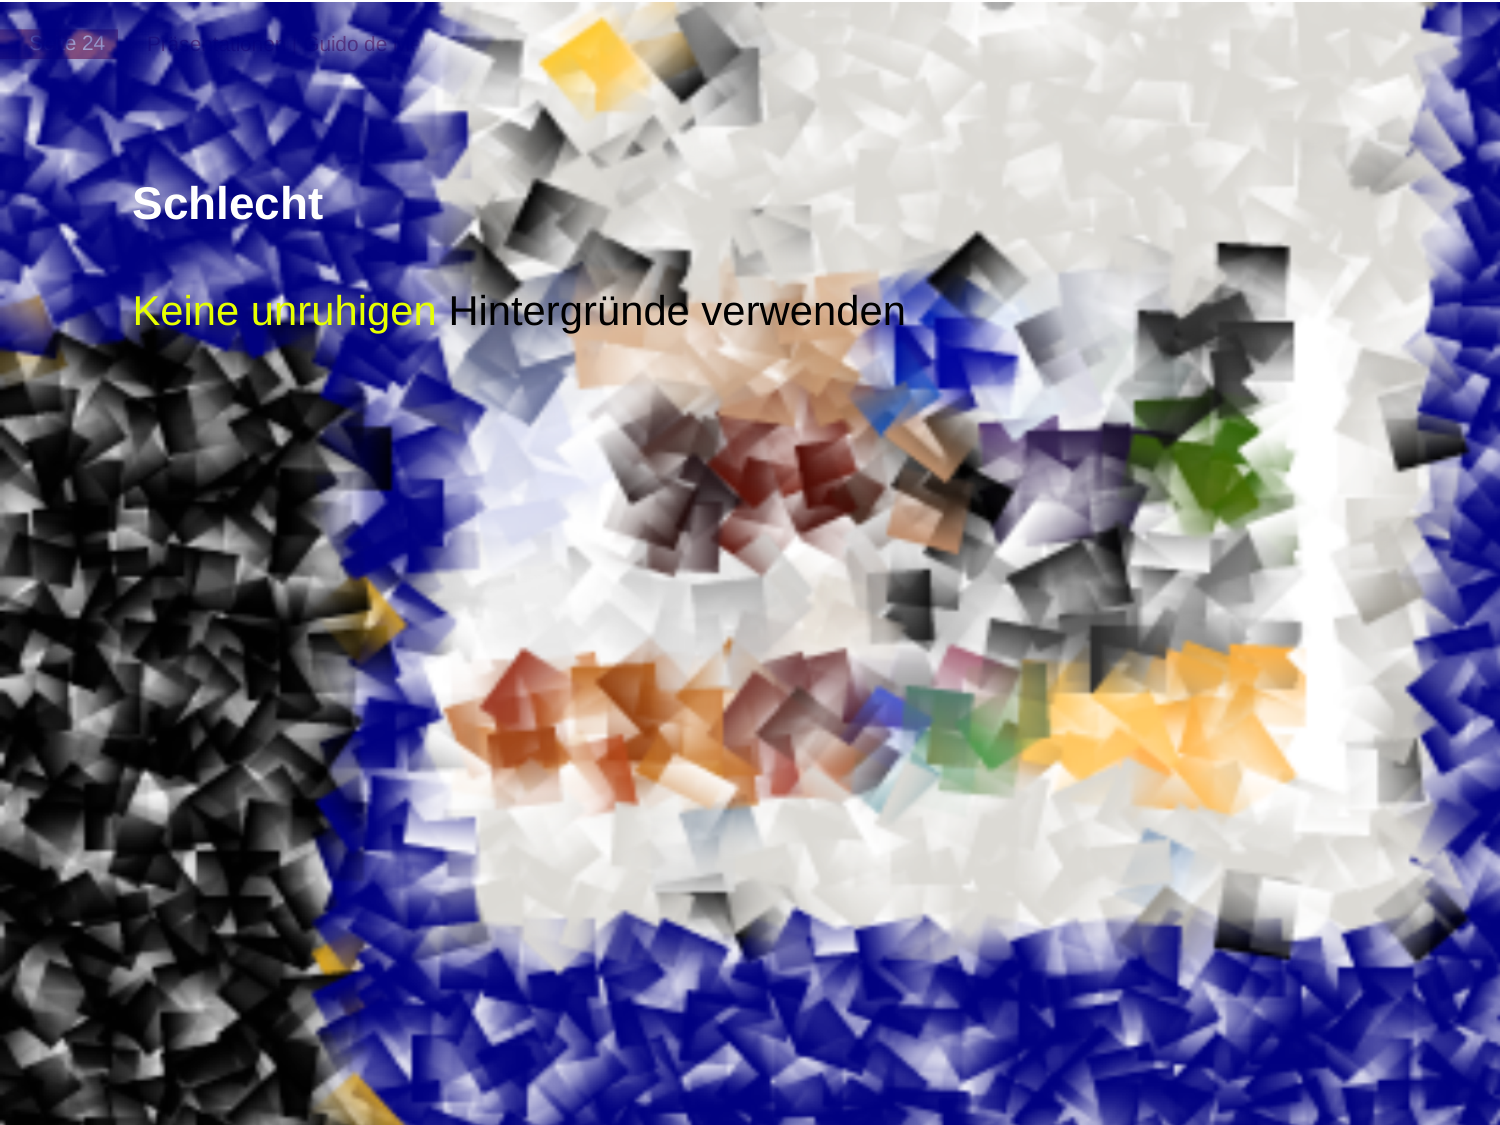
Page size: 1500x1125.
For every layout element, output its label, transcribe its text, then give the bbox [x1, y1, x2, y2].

picture [0, 2, 1500, 1125]
title Schlecht [132, 149, 1413, 258]
list Keine unruhigen Hintergründe verwenden [132, 287, 1371, 888]
